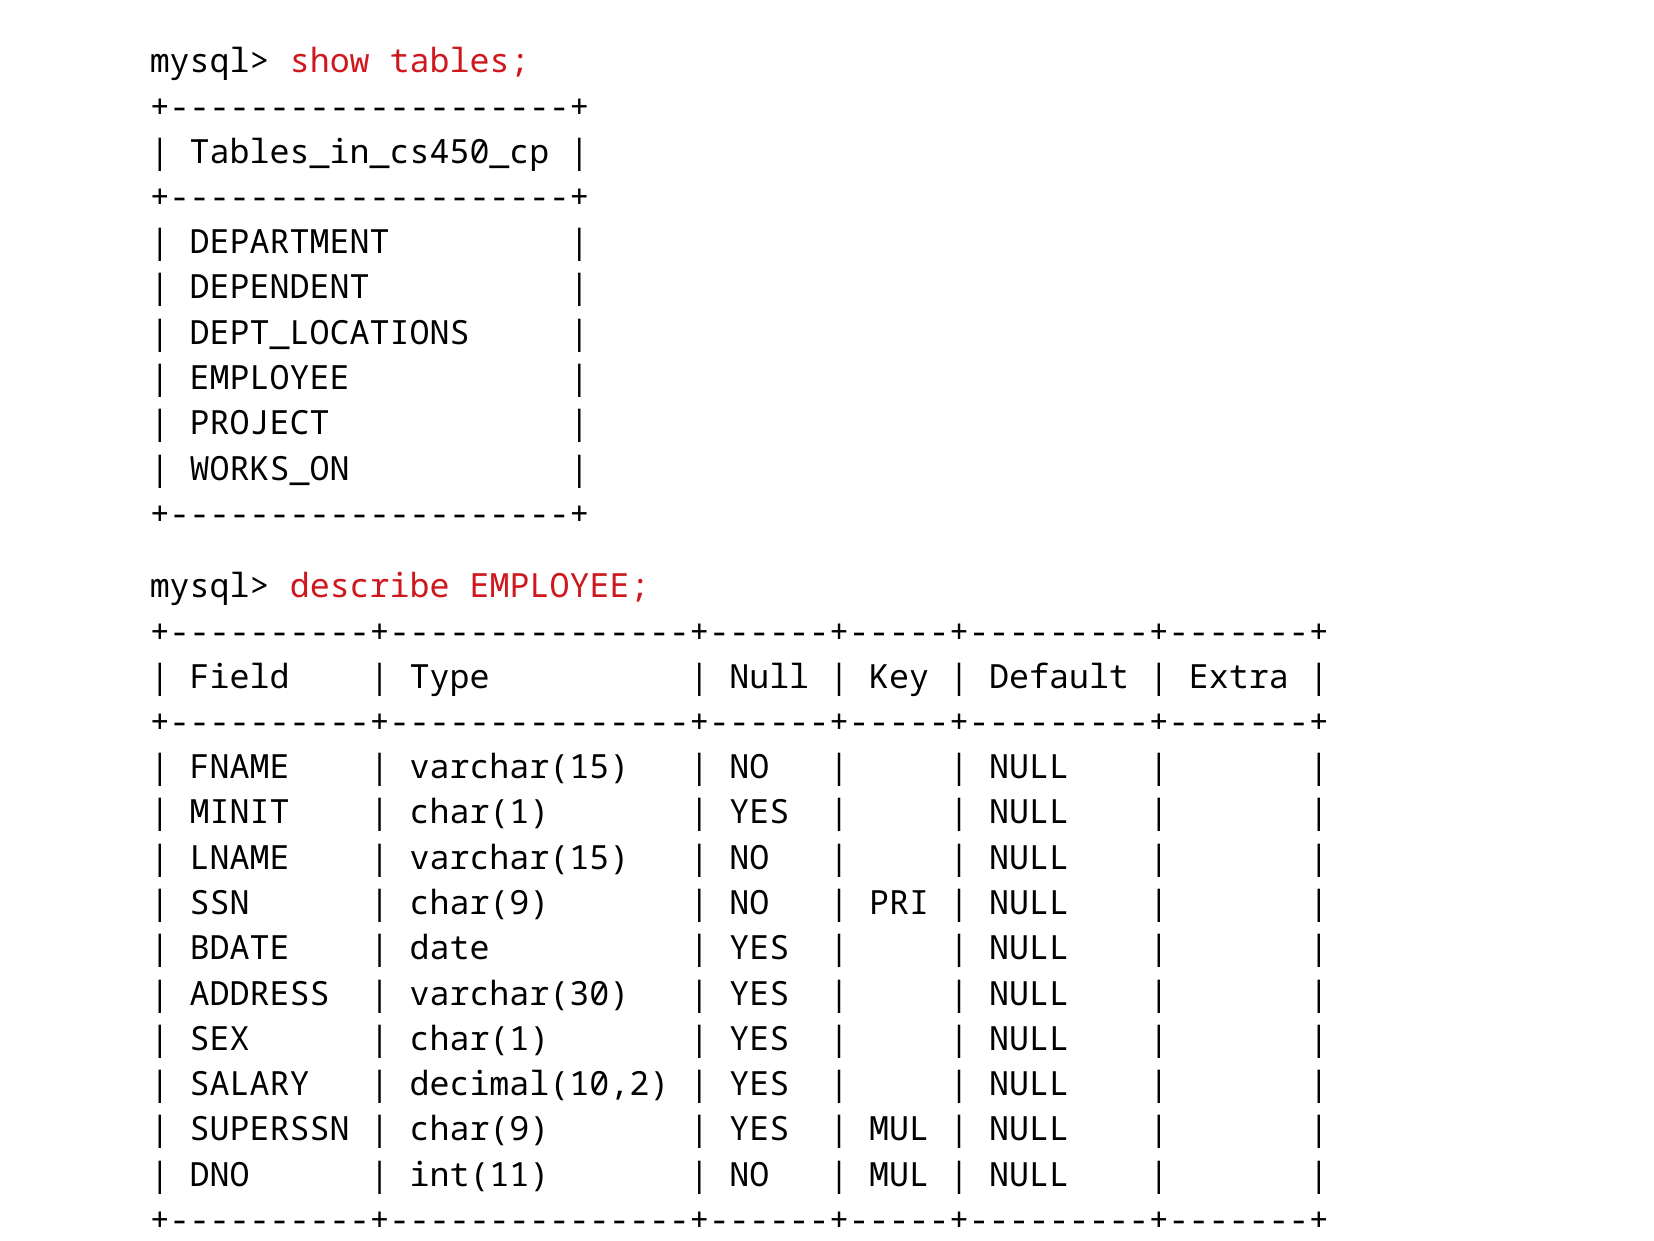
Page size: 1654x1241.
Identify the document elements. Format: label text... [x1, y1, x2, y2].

text_box mysql> show tables; +--------------------+ | Tables_in_cs450_cp | +--------------------+ | DEPARTMENT | | DEPENDENT | | DEPT_LOCATIONS | | EMPLOYEE | | PROJECT | | WORKS_ON | +--------------------+ [135, 30, 646, 481]
text_box mysql> describe EMPLOYEE; +----------+---------------+------+-----+---------+-------+ | Field | Type | Null | Key | Default | Extra | +----------+---------------+------+-----+---------+-------+ | FNAME | varchar(15) | NO | | NULL | | | MINIT | char(1) | YES | | NULL | | | LNAME | varchar(15) | NO | | NULL | | | SSN | char(9) | NO | PRI | NULL | | | BDATE | date | YES | | NULL | | | ADDRESS | varchar(30) | YES | | NULL | | | SEX | char(1) | YES | | NULL | | | SALARY | decimal(10,2) | YES | | NULL | | | SUPERSSN | char(9) | YES | MUL | NULL | | | DNO | int(11) | NO | MUL | NULL | | +----------+---------------+------+-----+---------+-------+ [135, 555, 1351, 1156]
